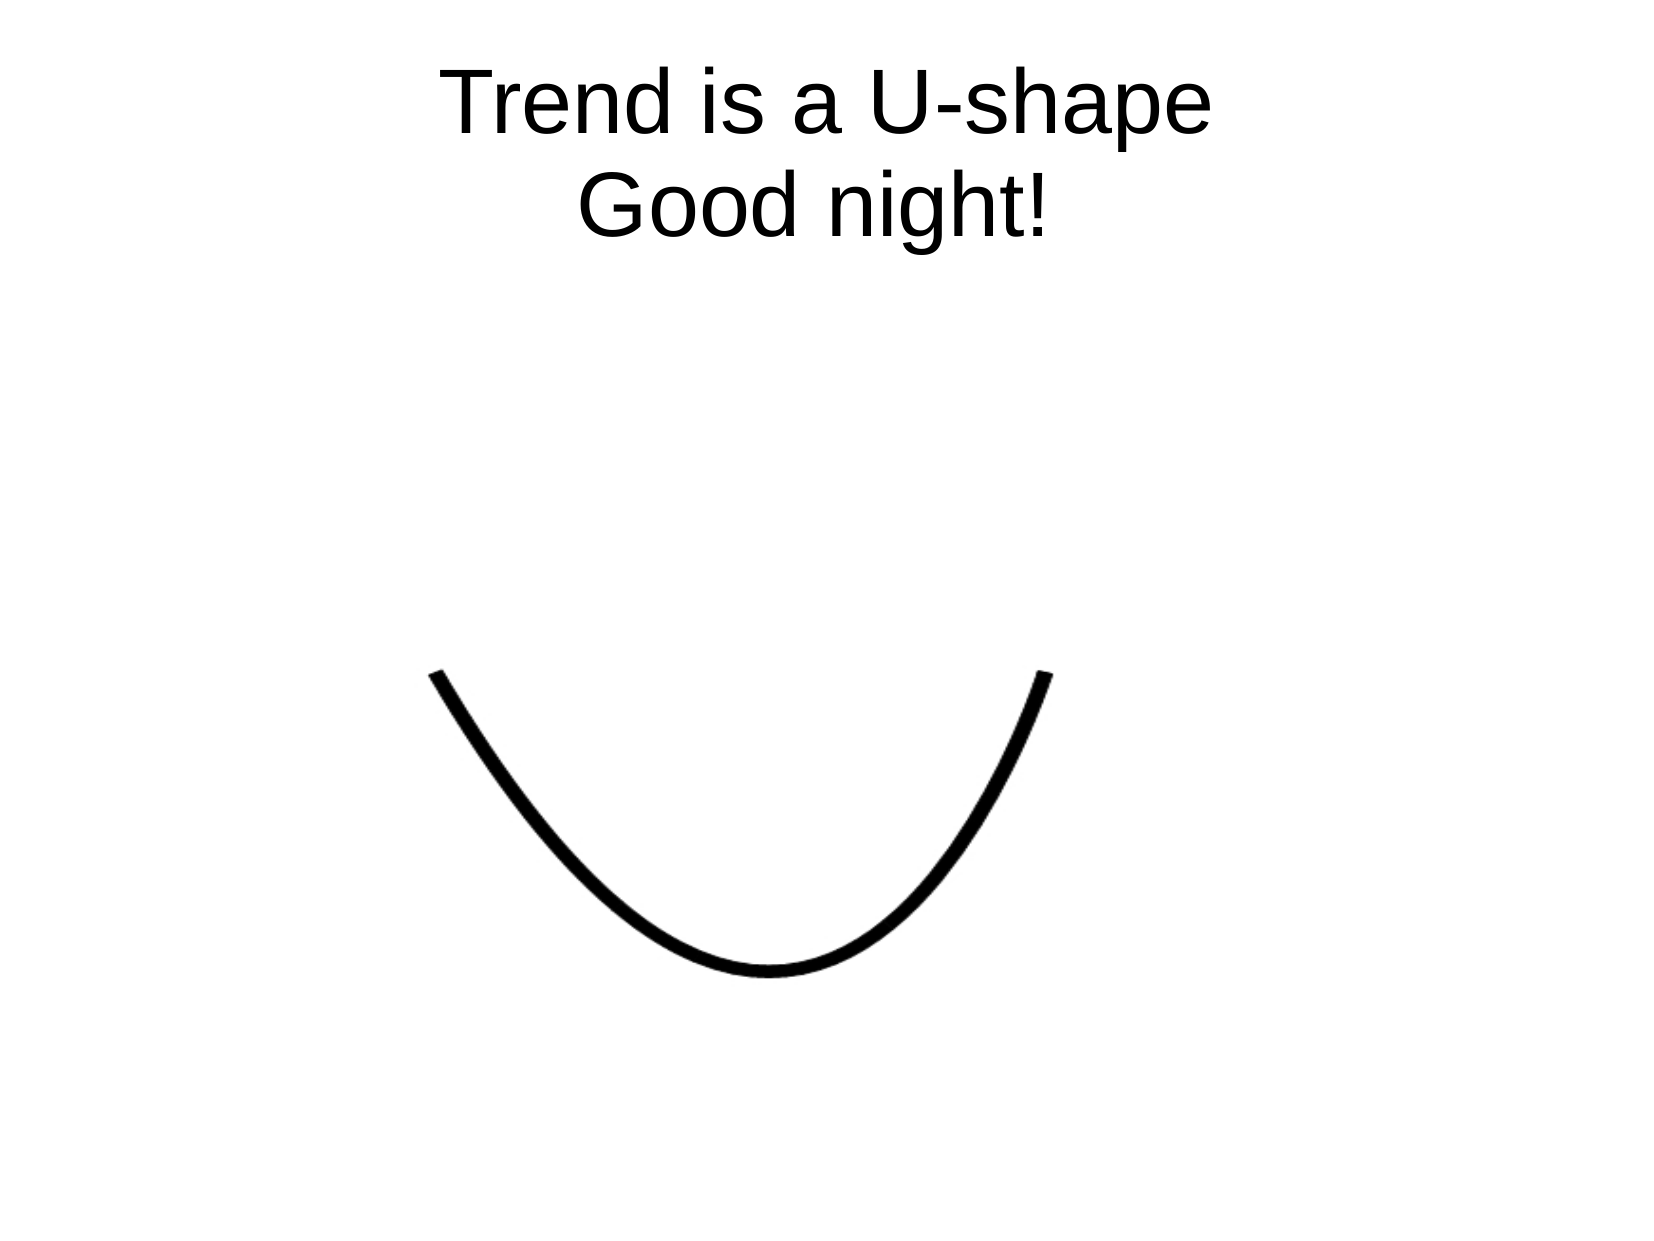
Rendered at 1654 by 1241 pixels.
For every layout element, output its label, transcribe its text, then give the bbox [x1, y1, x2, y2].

picture [112, 590, 1619, 1241]
title Trend is a U-shape Good night! [82, 50, 1571, 256]
